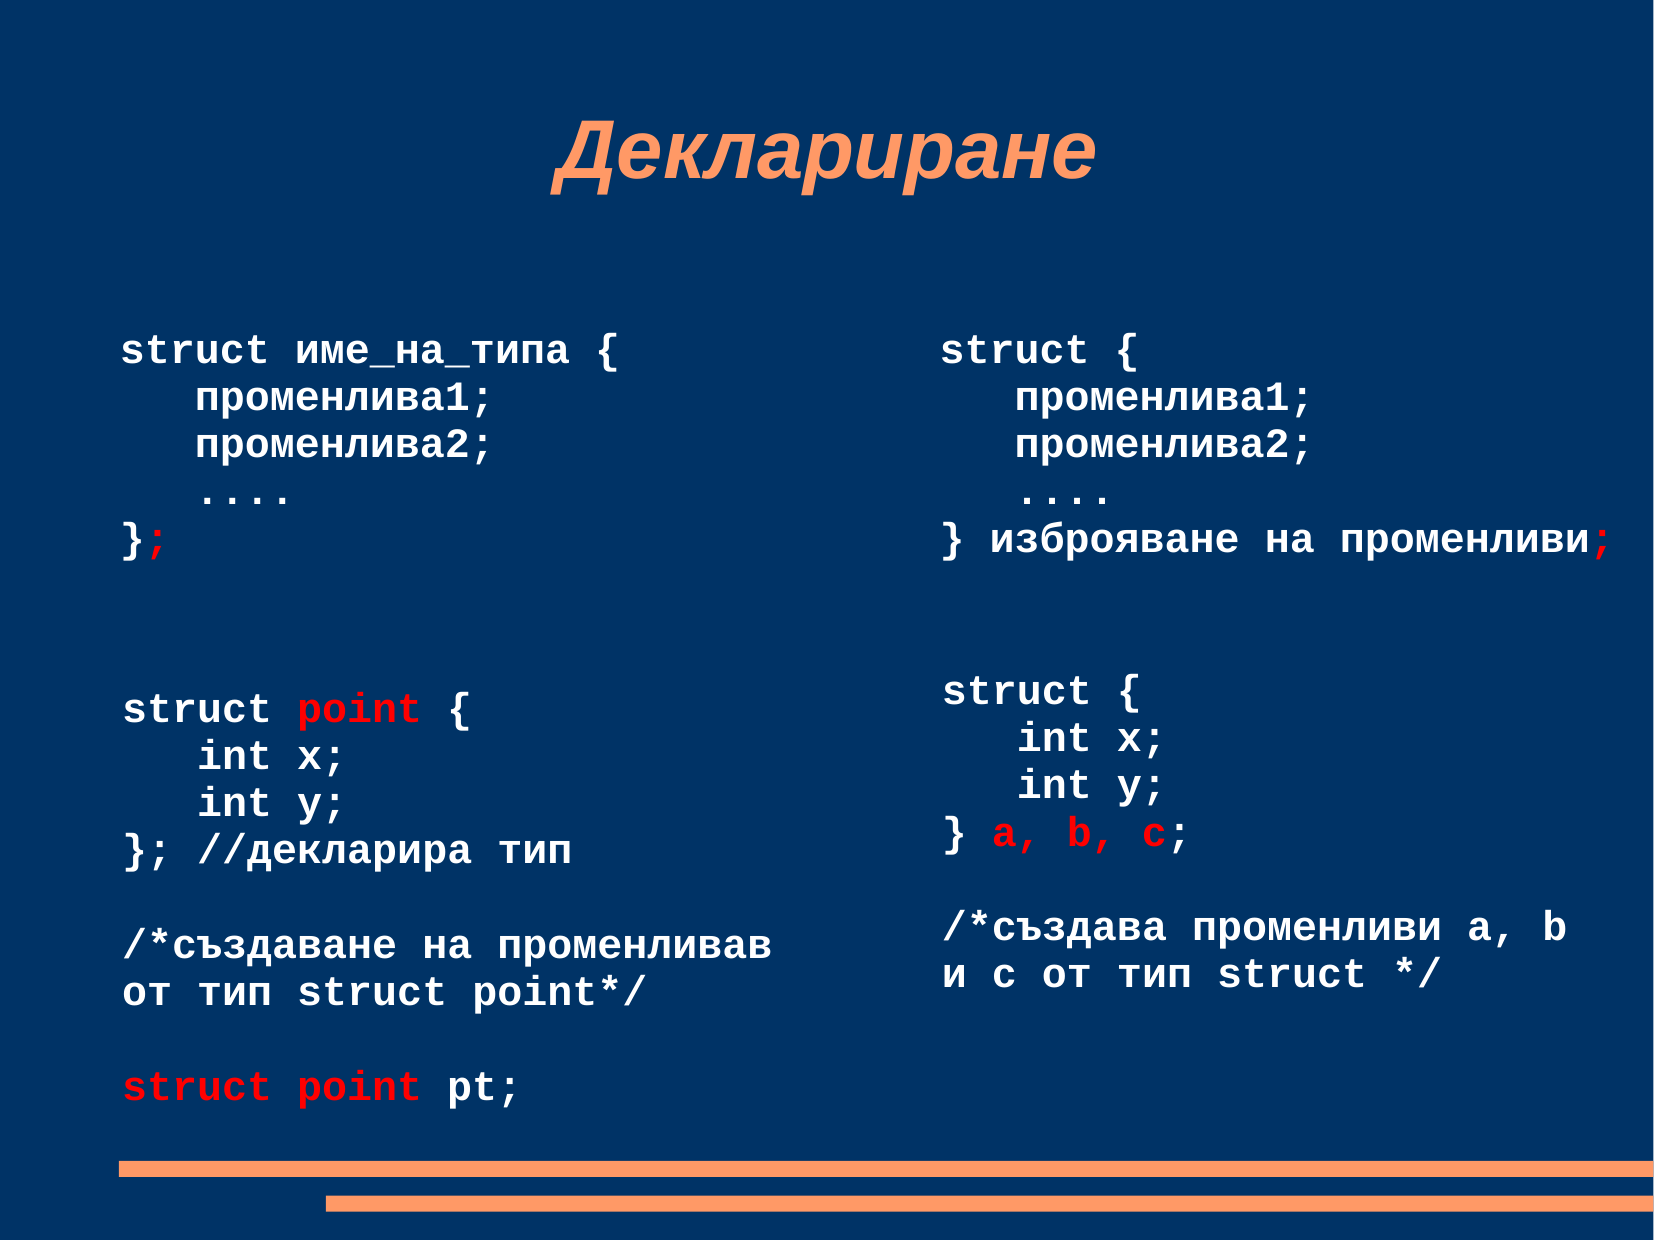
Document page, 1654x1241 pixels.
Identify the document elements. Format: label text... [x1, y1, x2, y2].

title Деклариране [121, 46, 1534, 254]
text_box struct име_на_типа { променлива1; променлива2; .... }; [105, 321, 679, 575]
text_box struct { int x; int y; } a, b, c; /*създава променливи a, b и c от тип struct */ [927, 662, 1618, 1012]
text_box struct { променлива1; променлива2; .... } изброяване на променливи; [924, 321, 1646, 575]
text_box struct point { int x; int y; }; //декларира тип /*създаване на променливав от тип struct point*/ struct point pt; [107, 679, 823, 1173]
